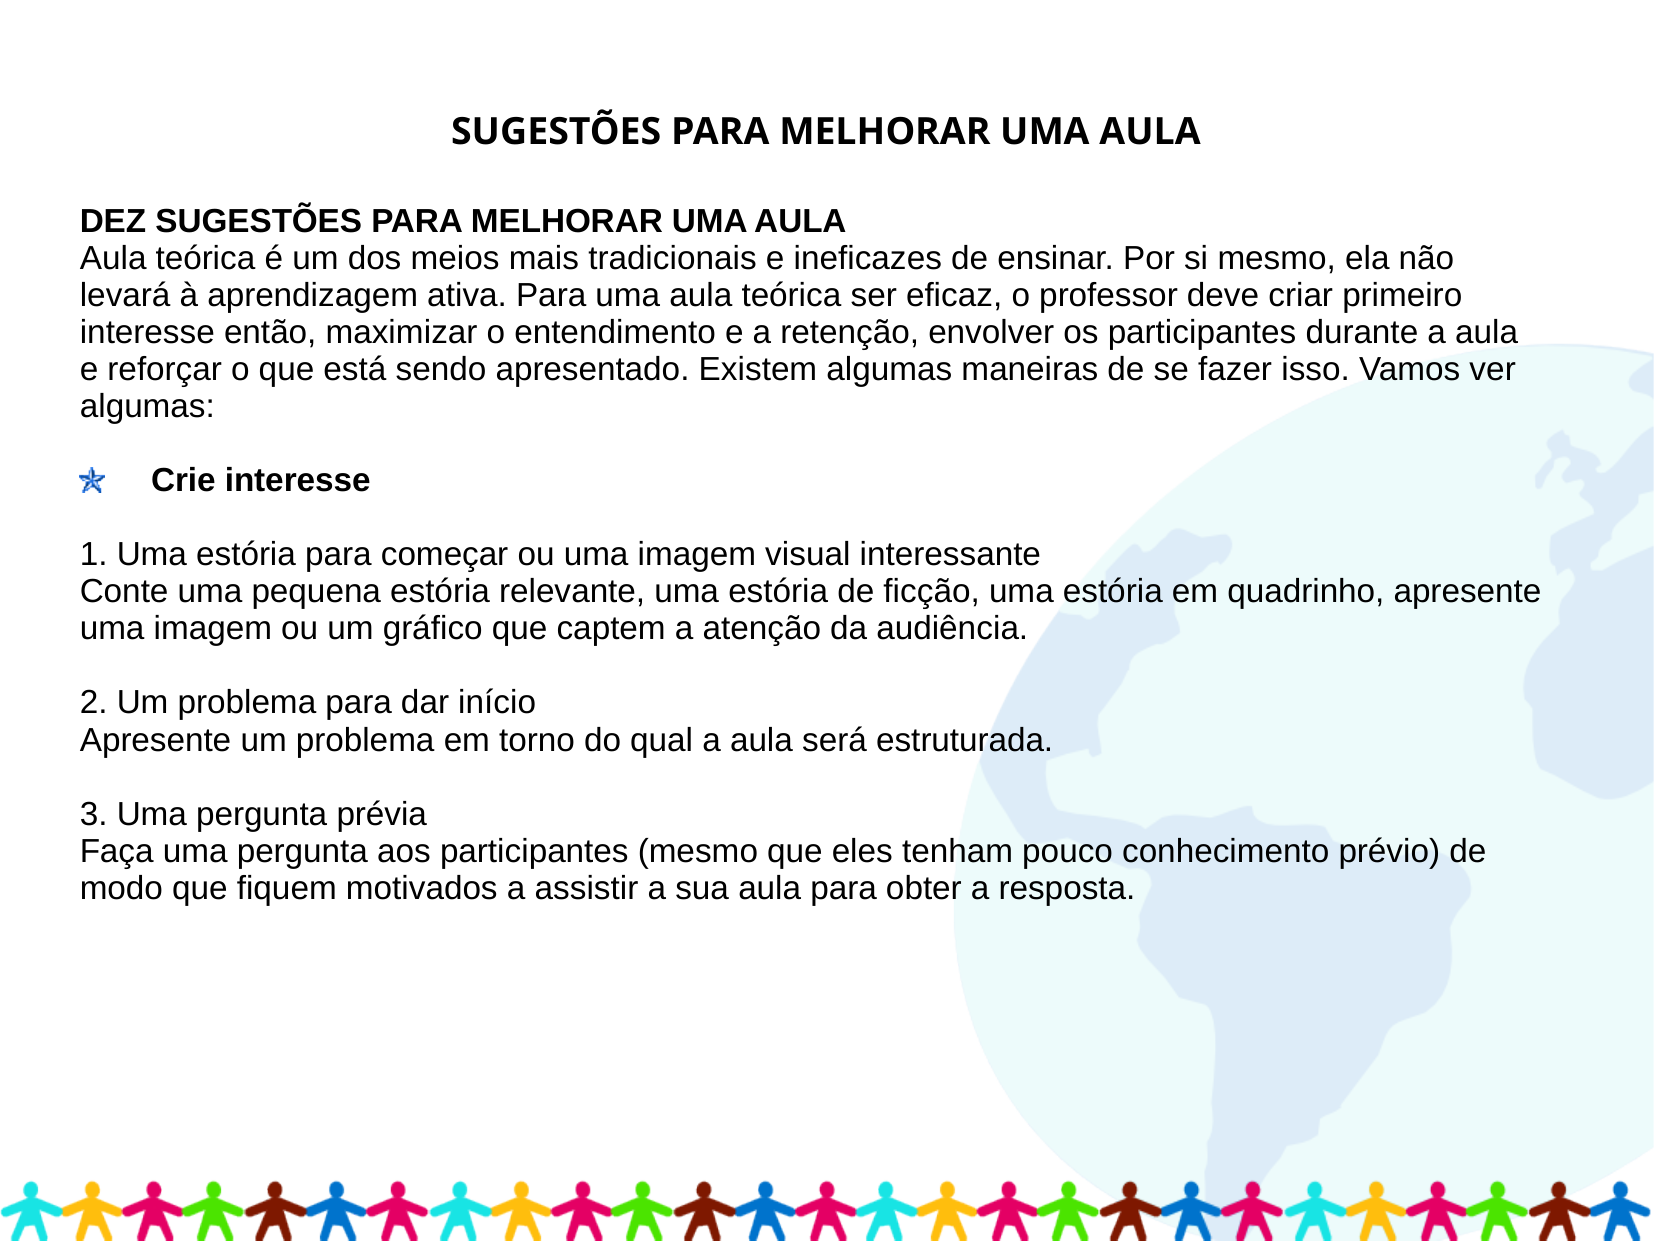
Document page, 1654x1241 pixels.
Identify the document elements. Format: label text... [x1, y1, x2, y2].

text_box DEZ SUGESTÕES PARA MELHORAR UMA AULA Aula teórica é um dos meios mais tradicionais e ineficazes de ensinar. Por si mesmo, ela não levará à aprendizagem ativa. Para uma aula teórica ser eficaz, o professor deve criar primeiro interesse então, maximizar o entendimento e a retenção, envolver os participantes durante a aula e reforçar o que está sendo apresentado. Existem algumas maneiras de se fazer isso. Vamos ver algumas: Crie interesse 1. Uma estória para começar ou uma imagem visual interessante Conte uma pequena estória relevante, uma estória de ficção, uma estória em quadrinho, apresente uma imagem ou um gráfico que captem a atenção da audiência. 2. Um problema para dar início Apresente um problema em torno do qual a aula será estruturada. 3. Uma pergunta prévia Faça uma pergunta aos participantes (mesmo que eles tenham pouco conhecimento prévio) de modo que fiquem motivados a assistir a sua aula para obter a resposta. [65, 195, 1563, 1241]
picture [0, 0, 1654, 1241]
title SUGESTÕES PARA MELHORAR UMA AULA [81, 90, 1571, 172]
